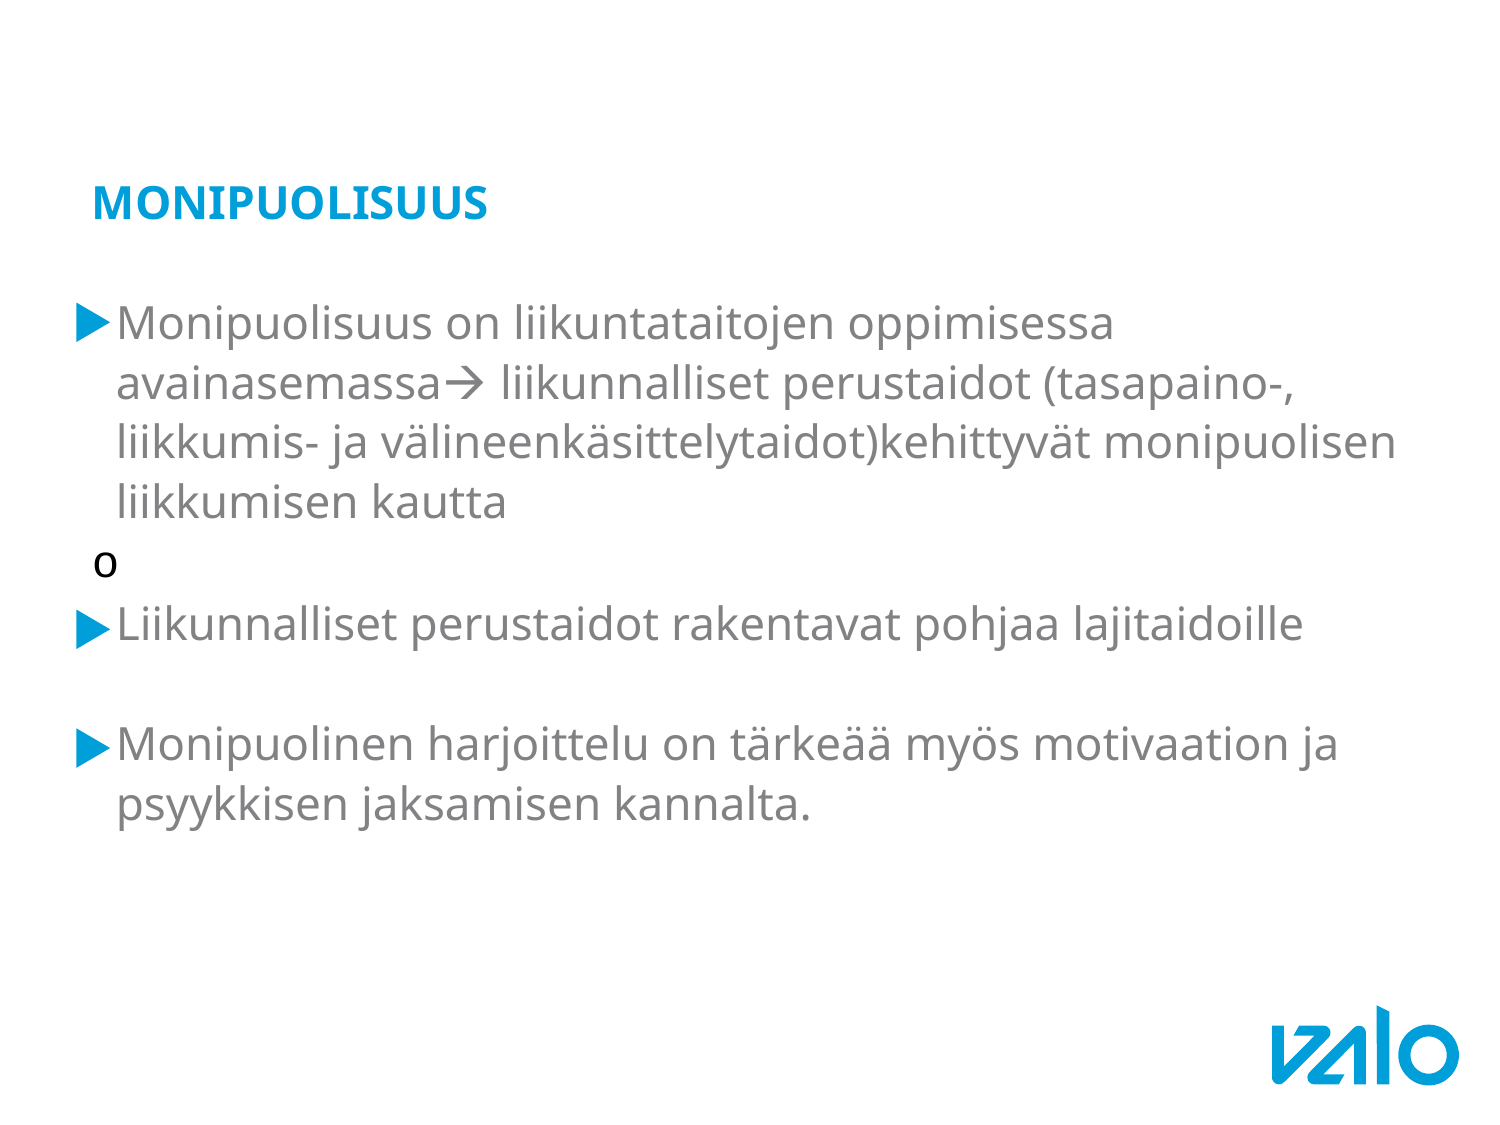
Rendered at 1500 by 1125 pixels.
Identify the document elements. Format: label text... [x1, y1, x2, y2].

list MONIPUOLISUUS Monipuolisuus on liikuntataitojen oppimisessa avainasemassa liikunnalliset perustaidot (tasapaino-, liikkumis- ja välineenkäsittelytaidot)kehittyvät monipuolisen liikkumisen kautta Liikunnalliset perustaidot rakentavat pohjaa lajitaidoille Monipuolinen harjoittelu on tärkeää myös motivaation ja psyykkisen jaksamisen kannalta. [76, 172, 1427, 887]
text_box [76, 302, 111, 342]
text_box [76, 728, 111, 768]
text_box [76, 609, 111, 650]
